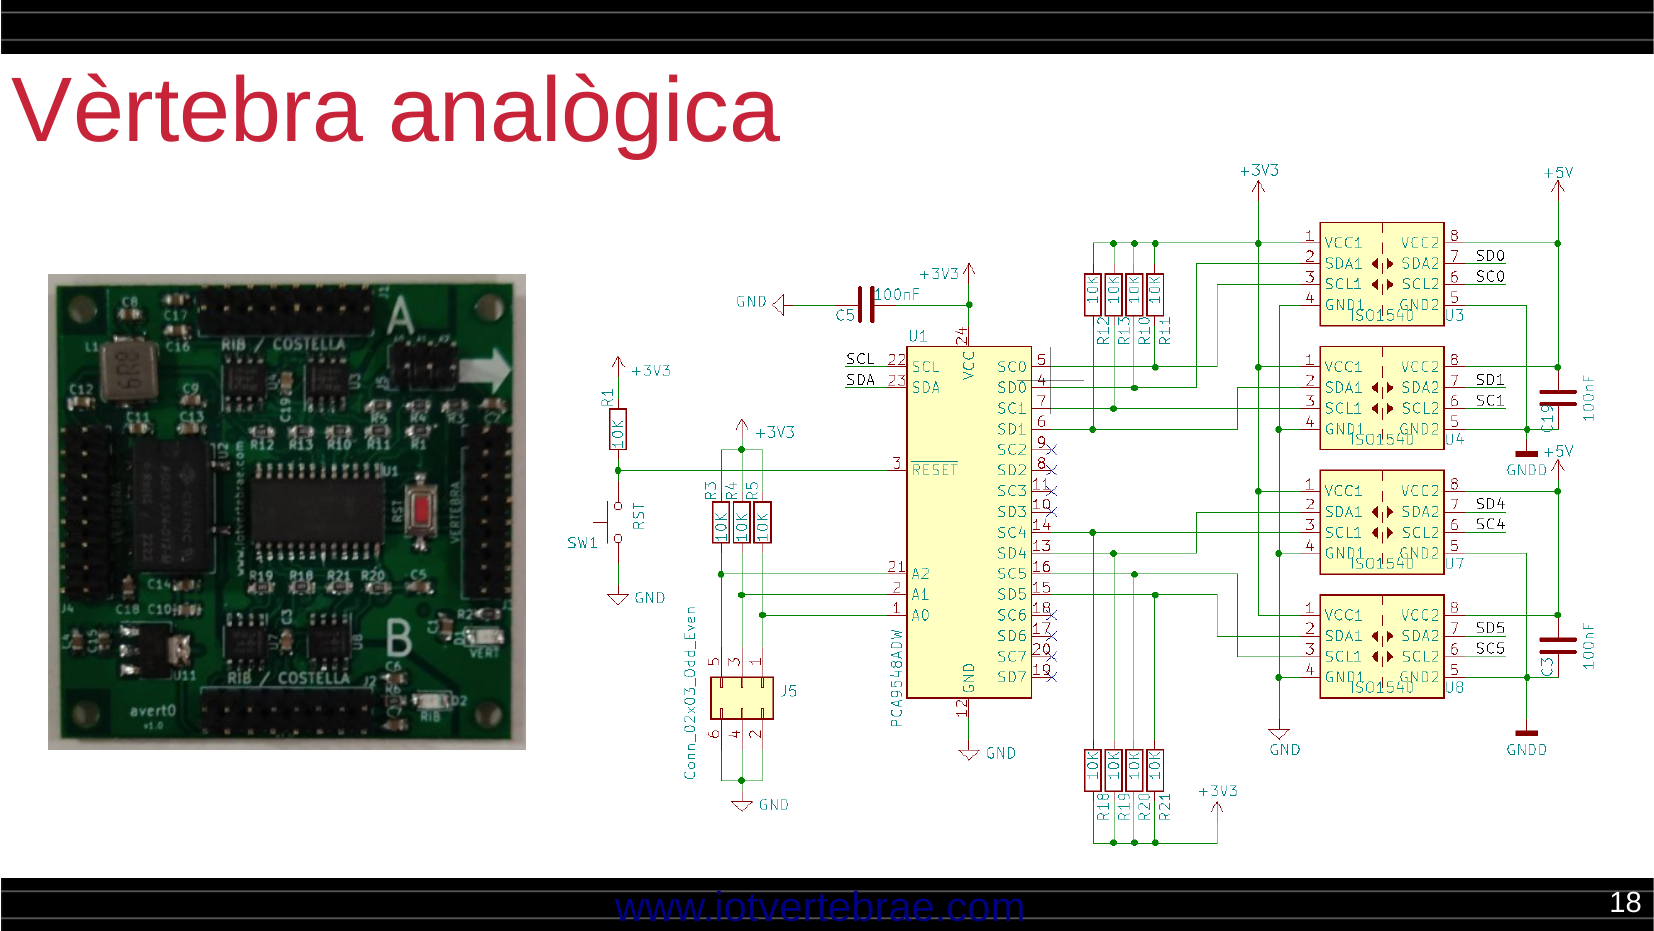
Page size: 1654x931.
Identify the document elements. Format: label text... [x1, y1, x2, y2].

picture [48, 274, 526, 751]
text_box www.iotvertebrae.com [600, 876, 1351, 931]
picture [1, 878, 600, 931]
picture [562, 149, 1613, 864]
picture [1351, 878, 1654, 931]
picture [1, 0, 1654, 54]
title Vèrtebra analògica [11, 32, 1501, 188]
